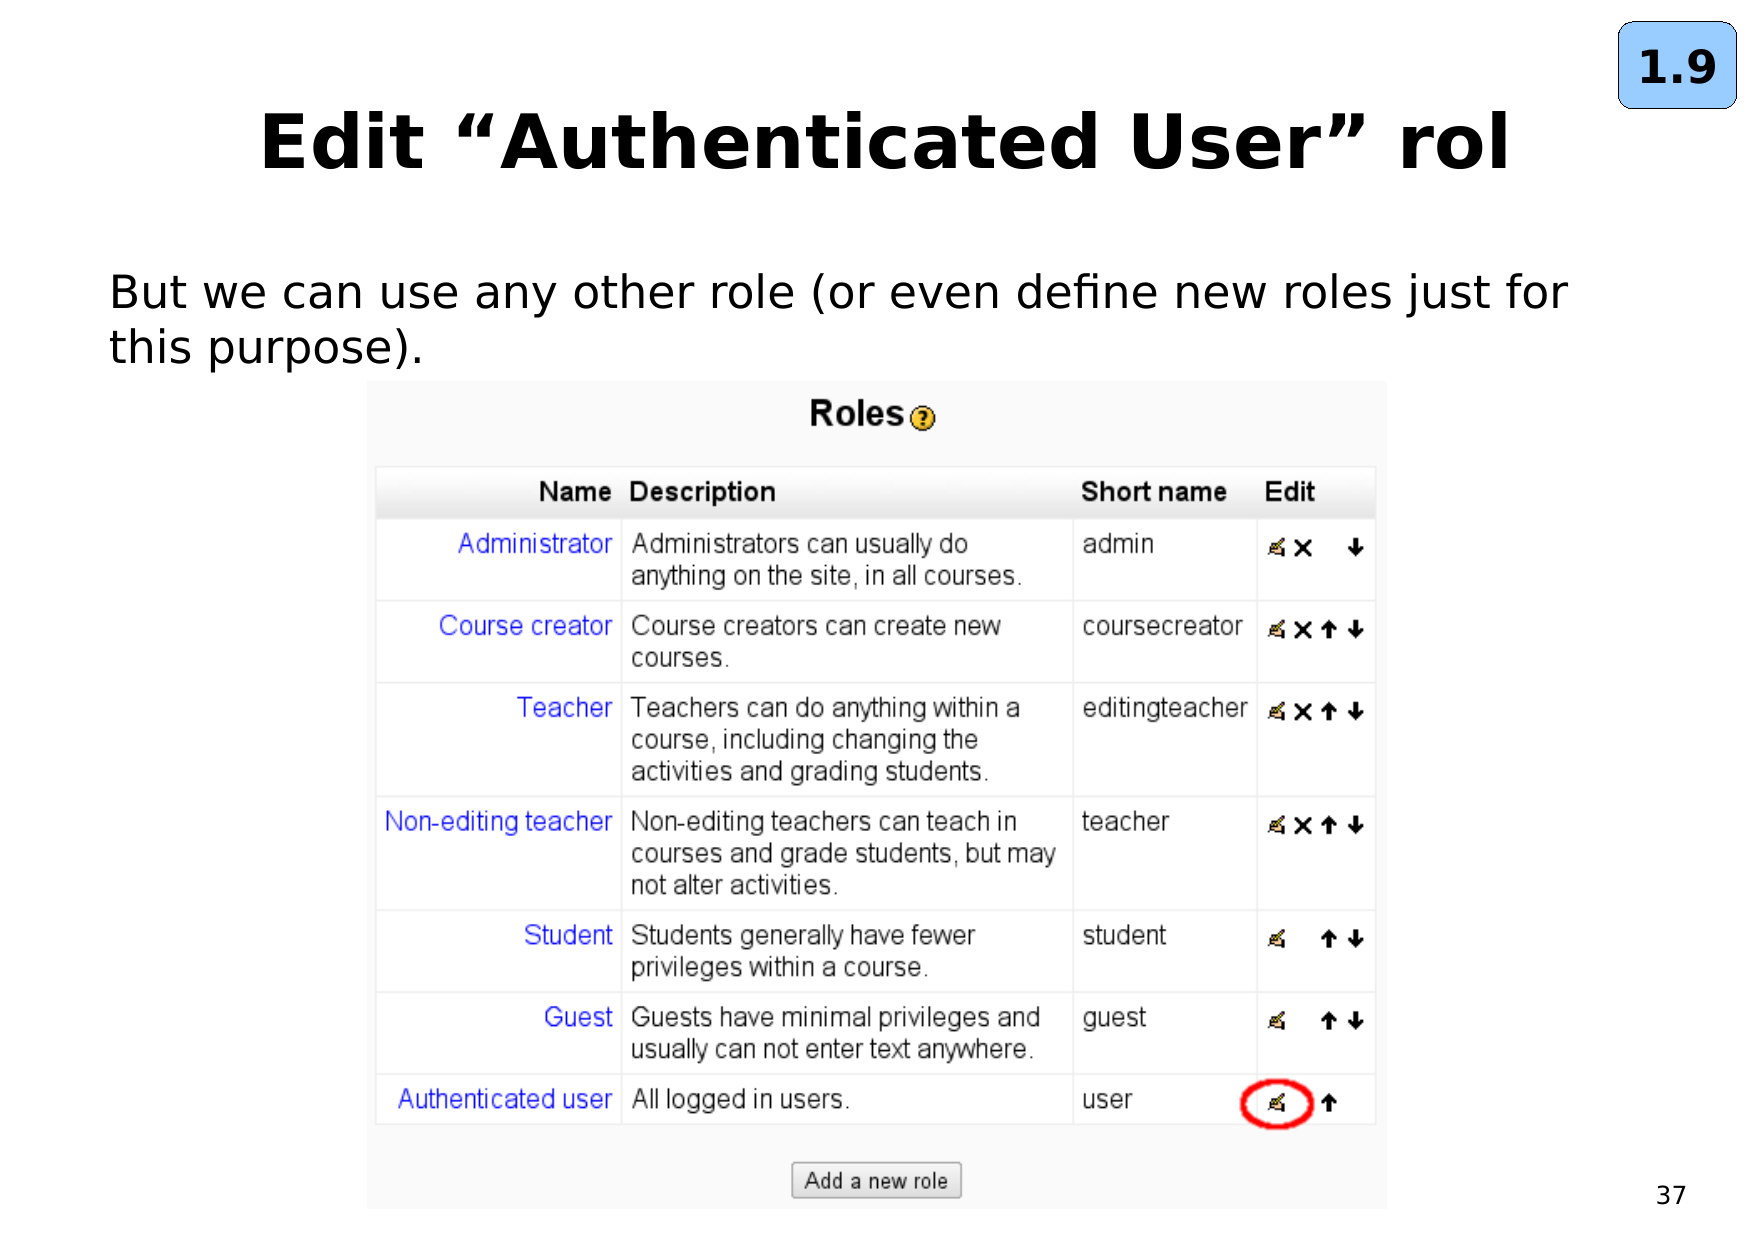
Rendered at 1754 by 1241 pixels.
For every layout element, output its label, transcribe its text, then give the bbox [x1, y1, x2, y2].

title Edit “Authenticated User” rol [59, 50, 1713, 227]
text_box 1.9 [1618, 21, 1737, 109]
list But we can use any other role (or even define new roles just for this purpose). [109, 262, 1645, 1169]
picture [367, 381, 1387, 1209]
